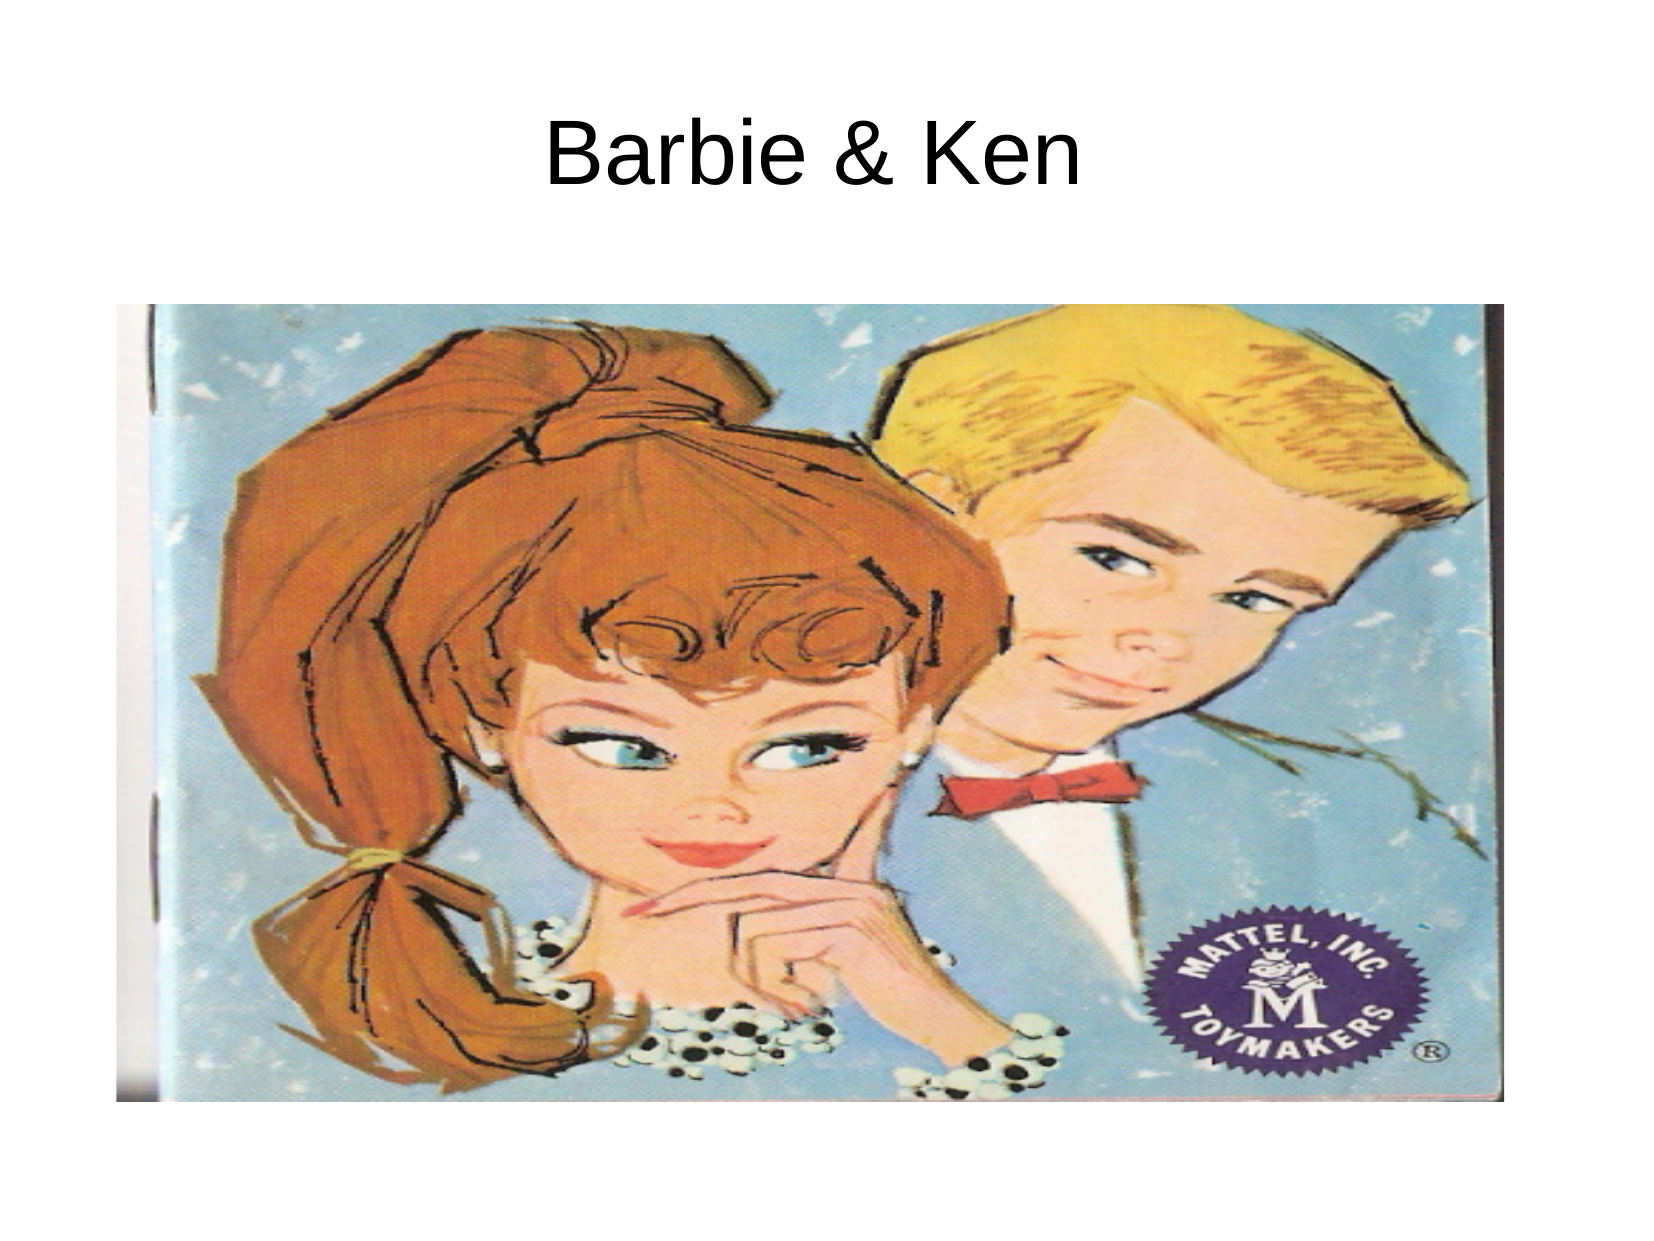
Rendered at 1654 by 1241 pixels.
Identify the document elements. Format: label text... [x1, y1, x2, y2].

title Barbie & Ken [82, 56, 1571, 250]
picture [116, 304, 1505, 1102]
